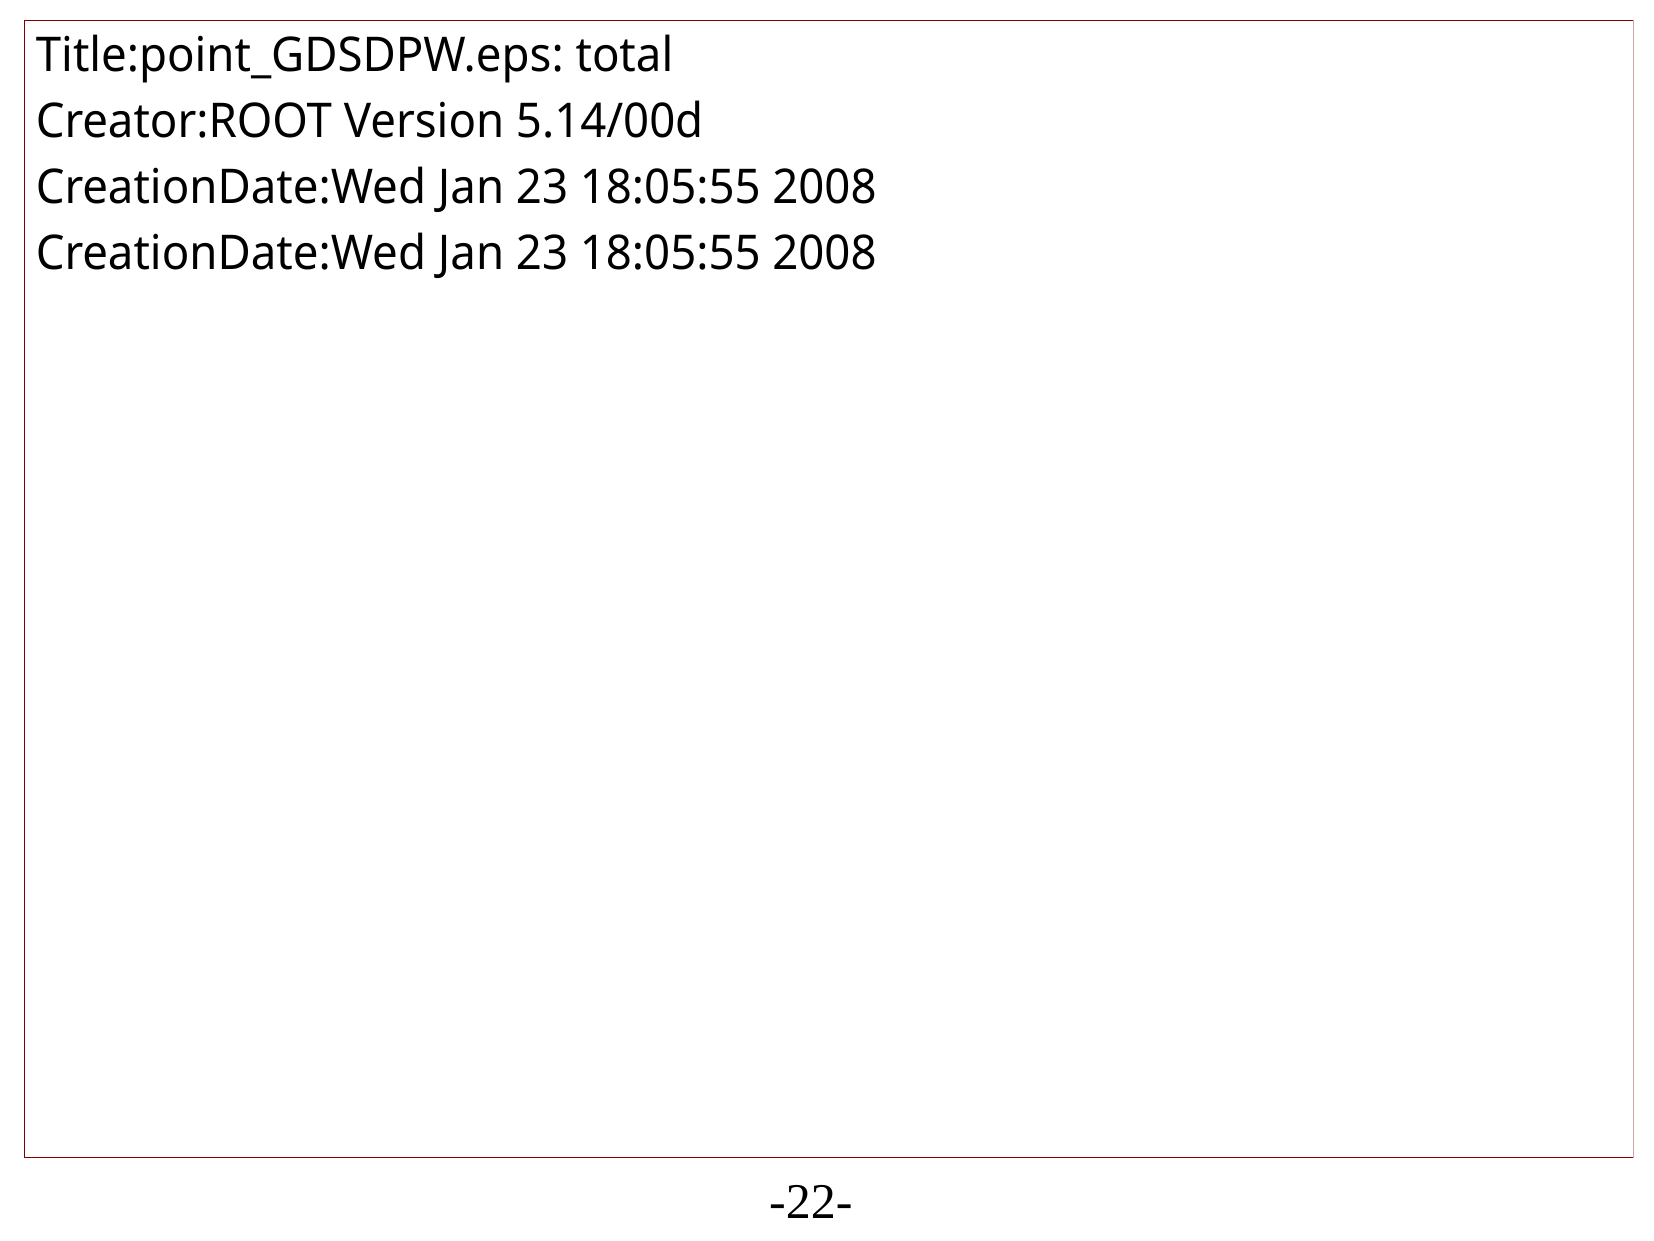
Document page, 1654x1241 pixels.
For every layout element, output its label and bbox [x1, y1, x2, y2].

picture [21, 17, 1634, 1158]
